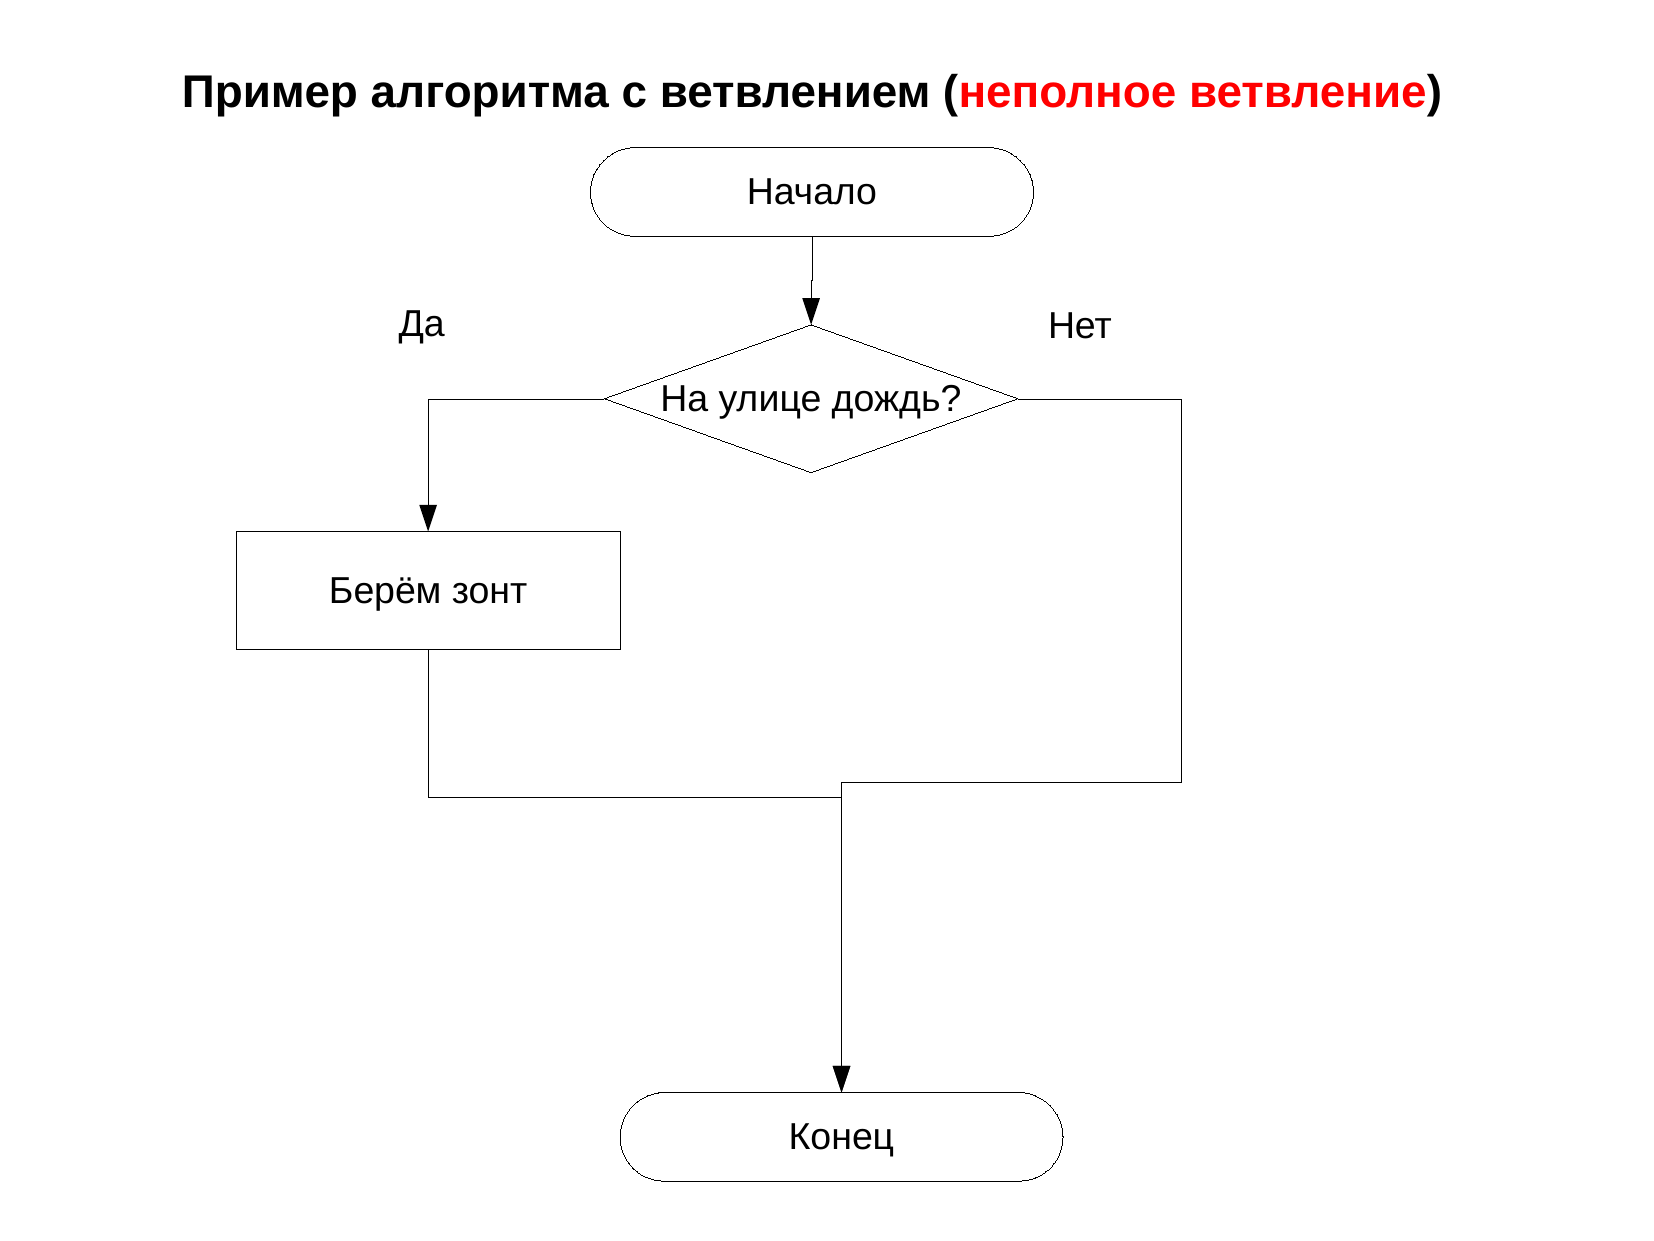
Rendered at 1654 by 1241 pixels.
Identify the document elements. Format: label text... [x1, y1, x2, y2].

text_box Пример алгоритма с ветвлением (неполное ветвление) [147, 59, 1477, 127]
text_box На улице дождь? [604, 325, 1018, 473]
text_box Да [383, 295, 562, 353]
text_box Нет [1033, 297, 1211, 355]
text_box Начало [590, 147, 1034, 237]
text_box Конец [620, 1092, 1064, 1182]
text_box Берём зонт [236, 531, 621, 650]
